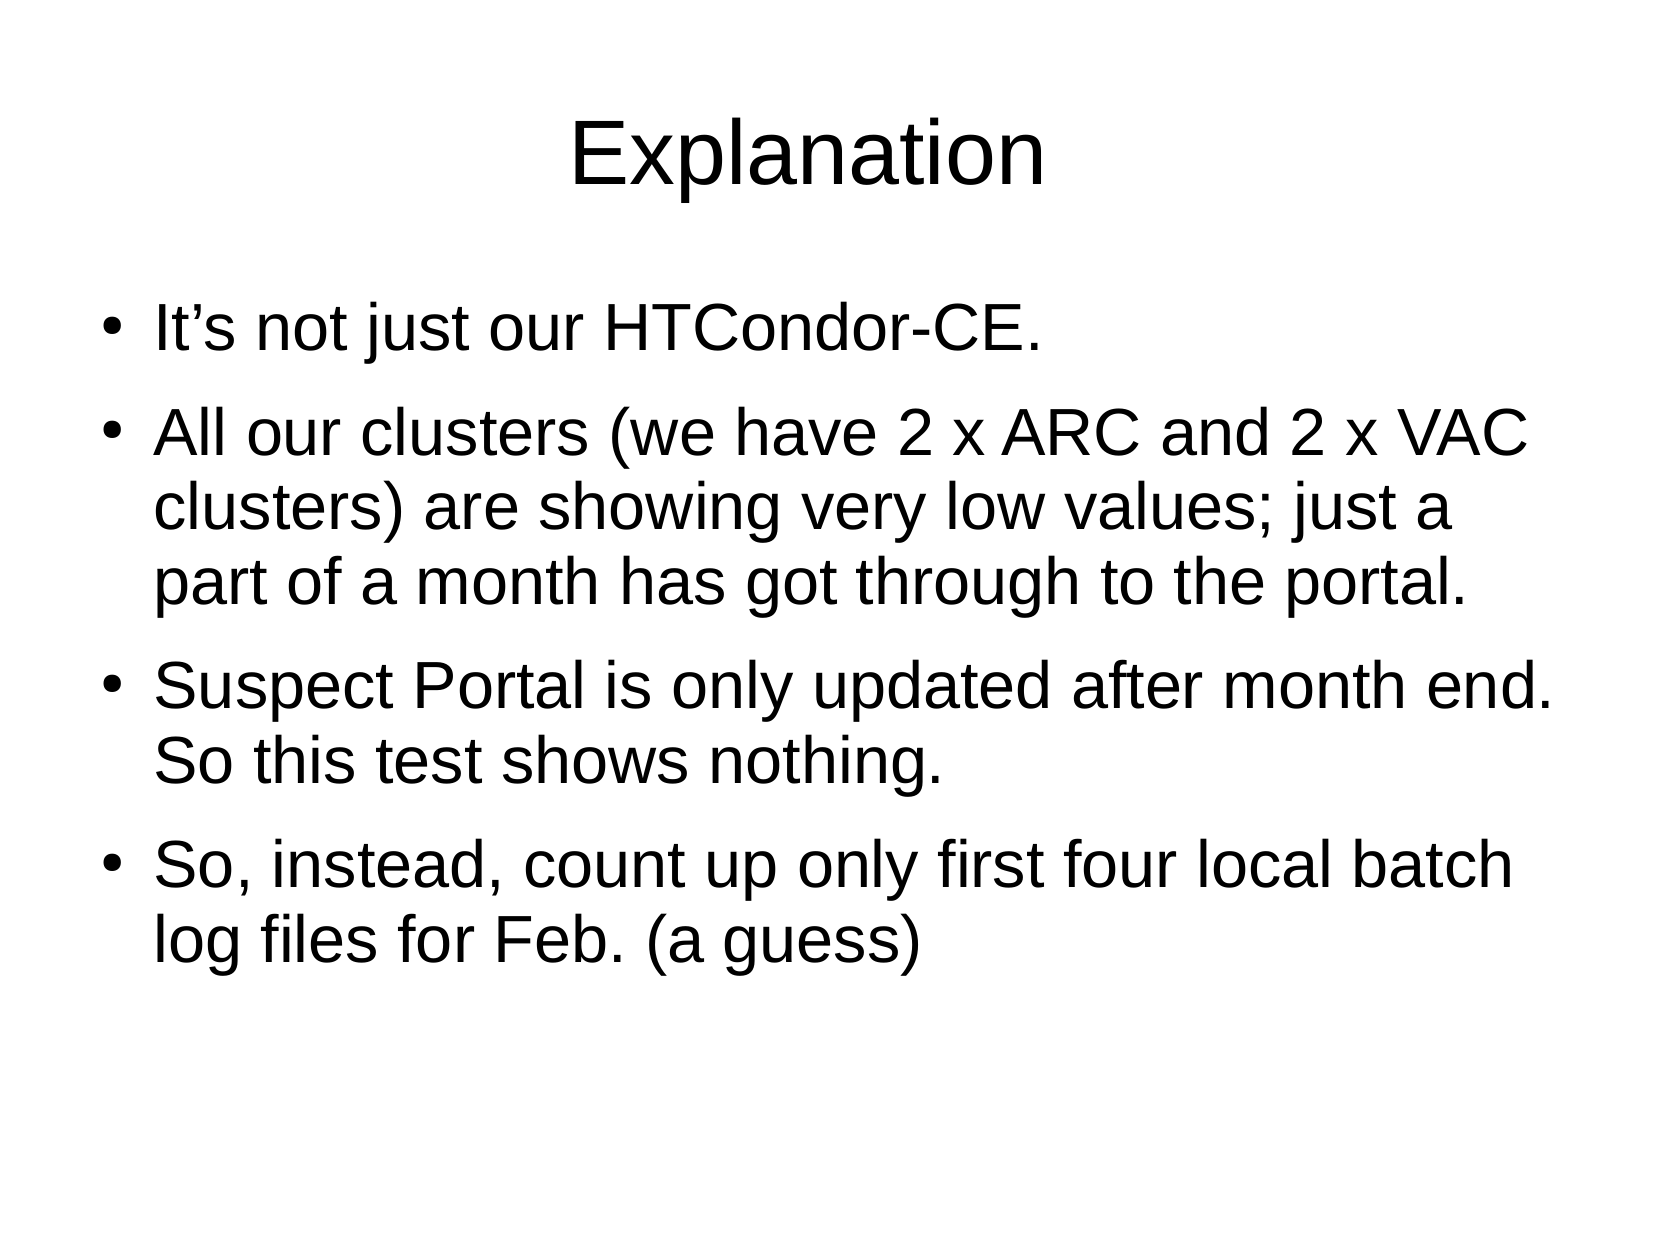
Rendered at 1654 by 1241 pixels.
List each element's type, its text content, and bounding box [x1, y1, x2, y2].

title Explanation [82, 49, 1571, 257]
list It’s not just our HTCondor-CE. All our clusters (we have 2 x ARC and 2 x VAC clusters) are showing very low values; just a part of a month has got through to the portal. Suspect Portal is only updated after month end. So this test shows nothing. So, instead, count up only first four local batch log files for Feb. (a guess) [82, 290, 1571, 1010]
